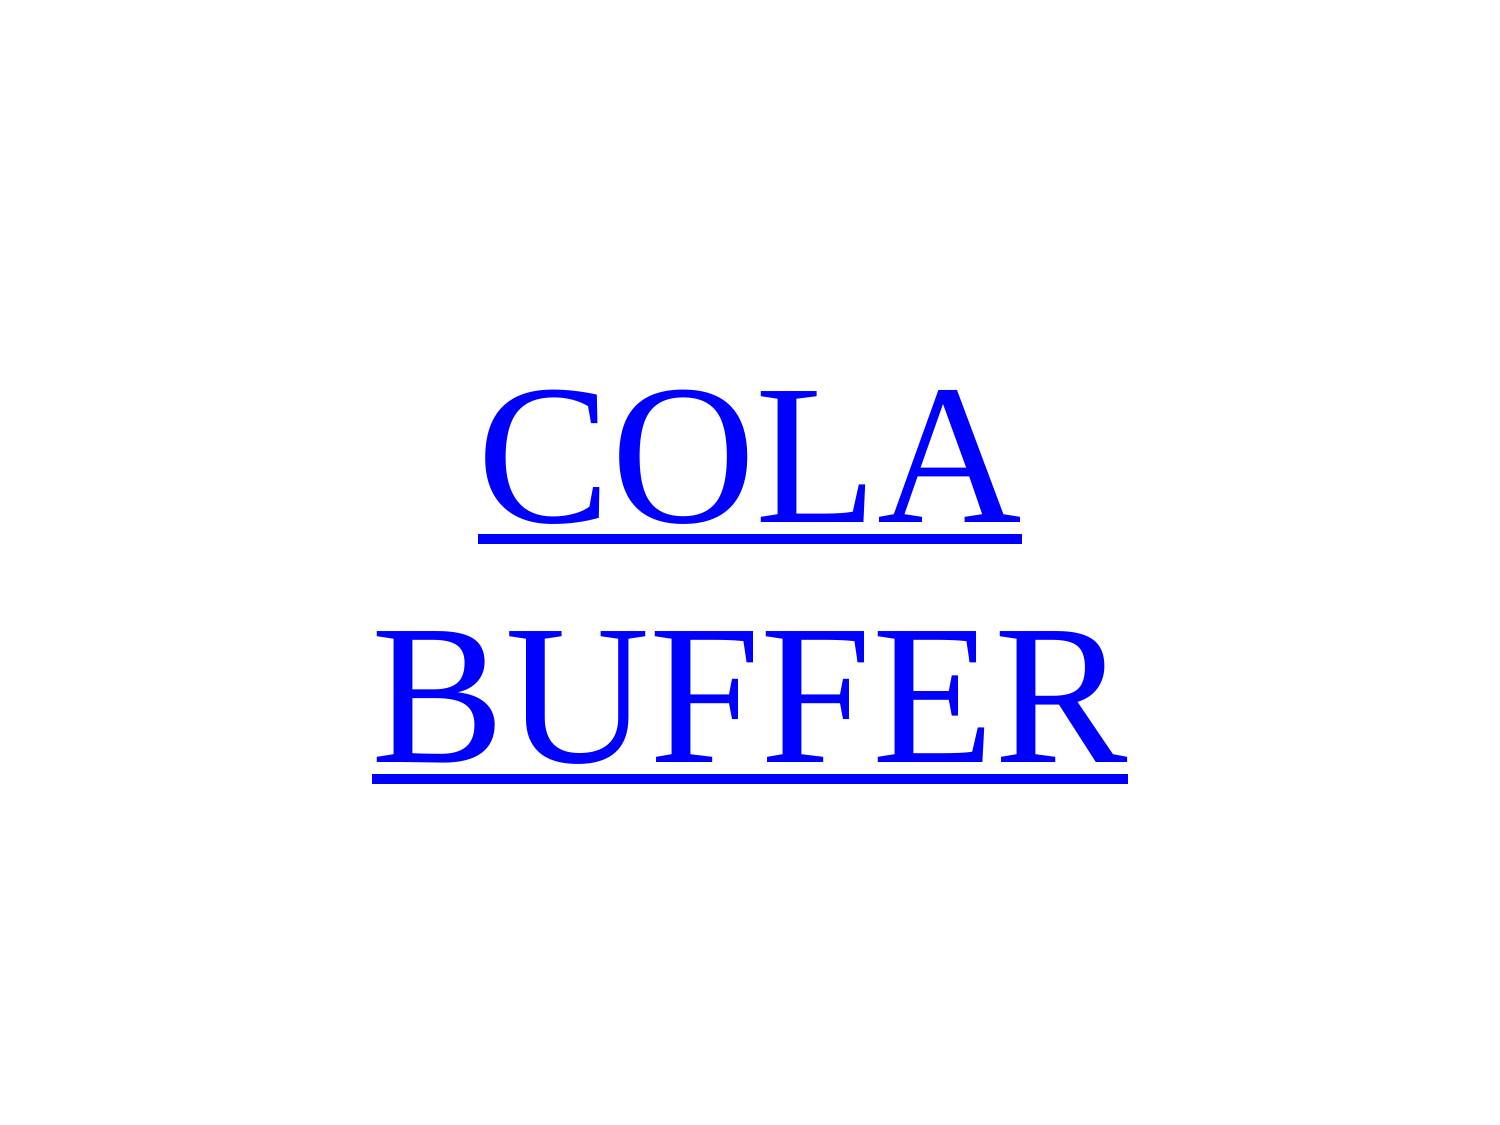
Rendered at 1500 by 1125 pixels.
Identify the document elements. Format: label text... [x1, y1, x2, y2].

text_box COLA BUFFER [357, 315, 1144, 810]
